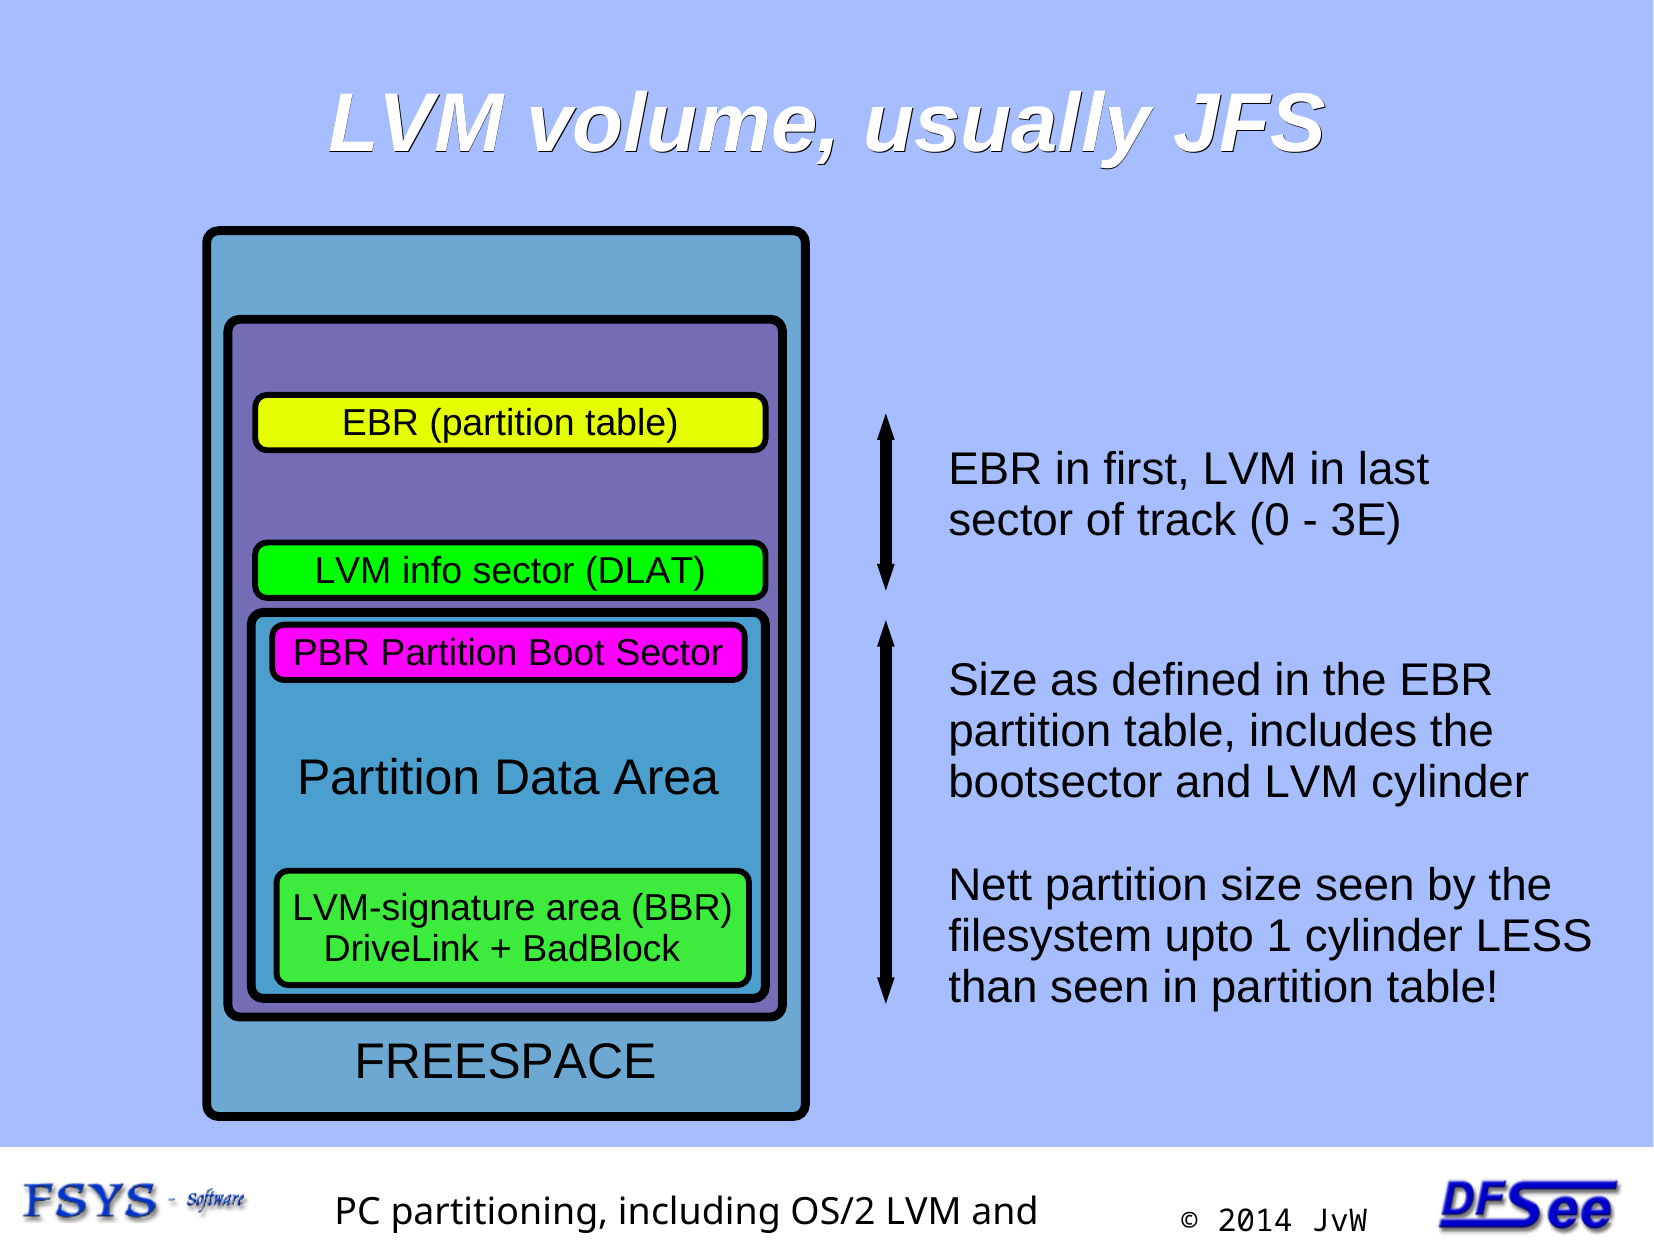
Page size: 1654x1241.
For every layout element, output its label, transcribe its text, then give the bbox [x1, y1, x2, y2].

text_box LVM-signature area (BBR) DriveLink + BadBlock [276, 870, 749, 986]
text_box FREESPACE [354, 1033, 657, 1123]
text_box Size as defined in the EBR partition table, includes the bootsector and LVM cylinder Nett partition size seen by the filesystem upto 1 cylinder LESS than seen in partition table! [948, 653, 1594, 1053]
text_box PBR Partition Boot Sector [272, 624, 745, 681]
picture [1434, 1177, 1623, 1241]
text_box EBR in first, LVM in last sector of track (0 - 3E) [948, 442, 1431, 557]
text_box Partition Data Area [251, 612, 766, 999]
text_box [206, 230, 806, 1117]
text_box LVM info sector (DLAT) [255, 542, 766, 598]
text_box EBR (partition table) [255, 394, 766, 451]
title LVM volume, usually JFS [121, 19, 1534, 227]
picture [18, 1178, 254, 1223]
